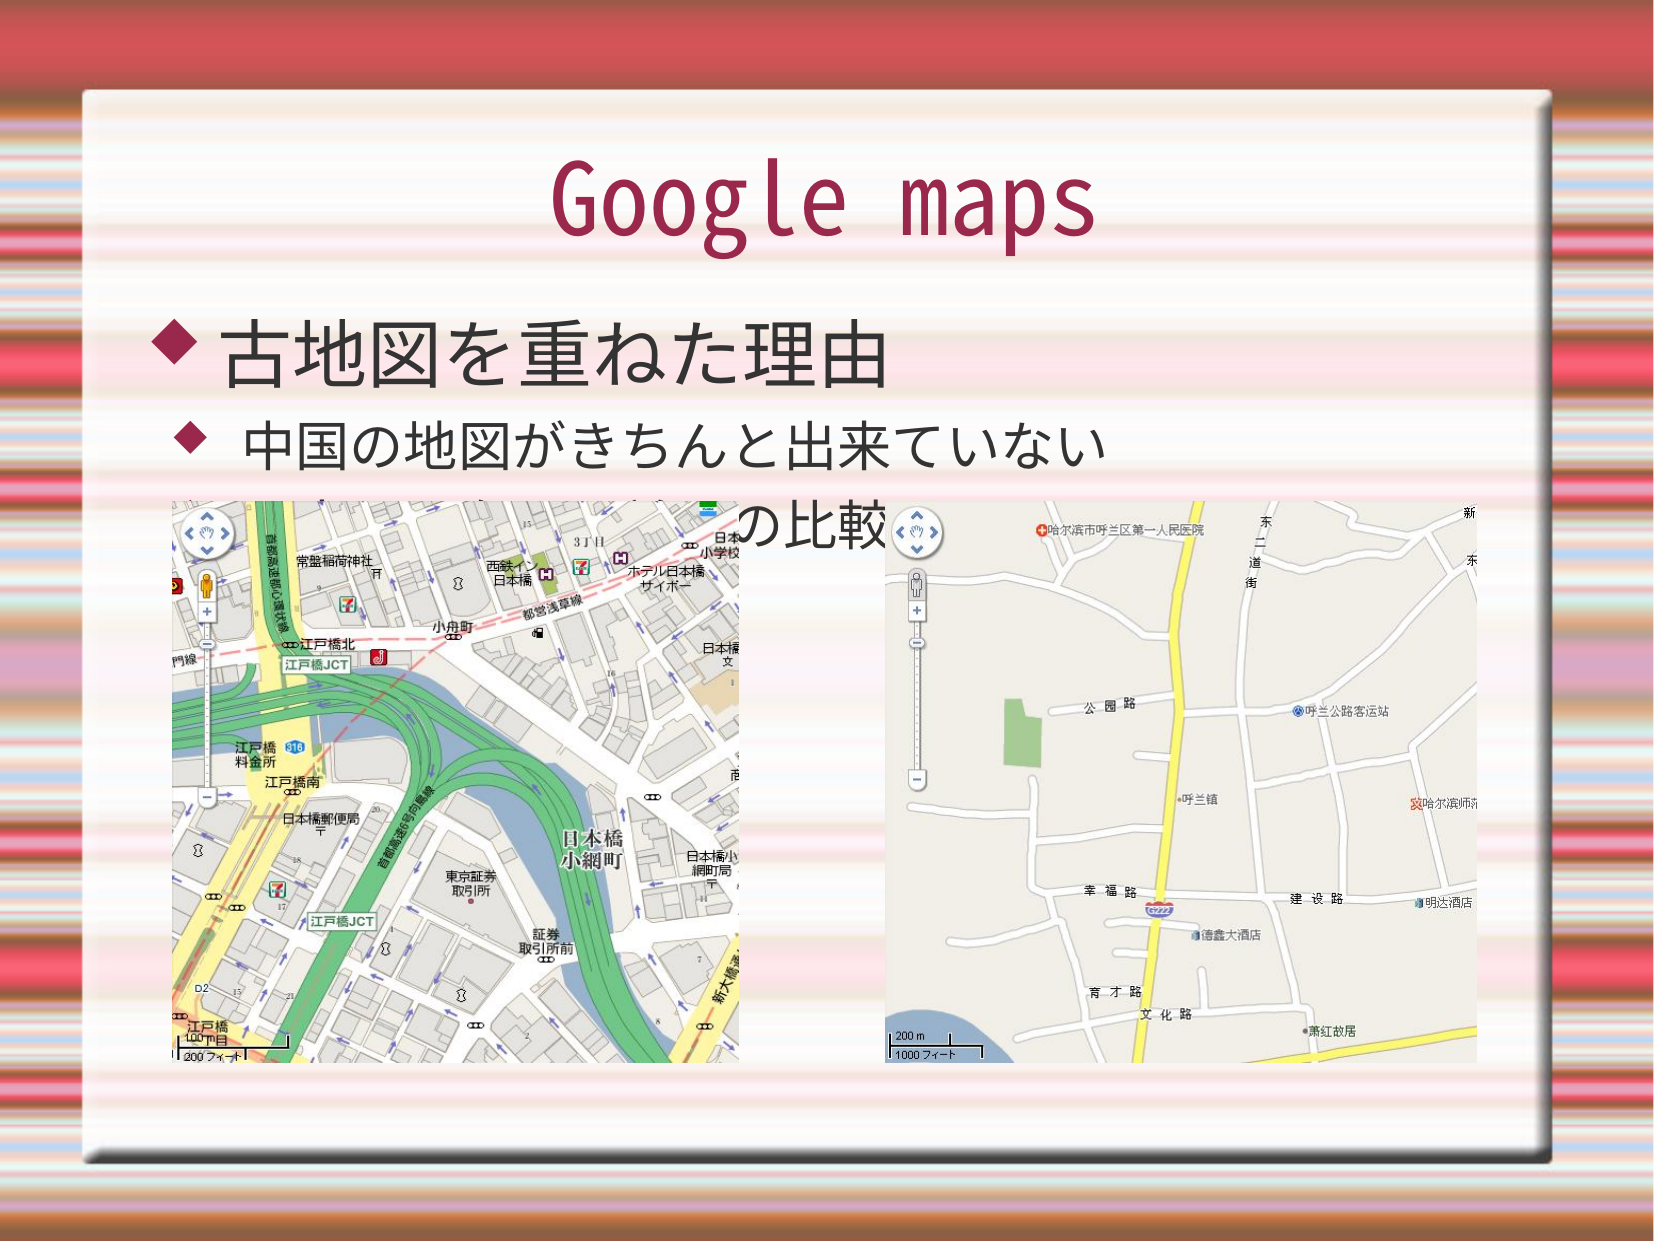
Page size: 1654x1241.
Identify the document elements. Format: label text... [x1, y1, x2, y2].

title Google maps [118, 117, 1531, 266]
list 古地図を重ねた理由 中国の地図がきちんと出来ていない 過去と現在の町並みの比較 日 本 中 国 [134, 295, 1516, 1123]
picture [0, 0, 1654, 1241]
